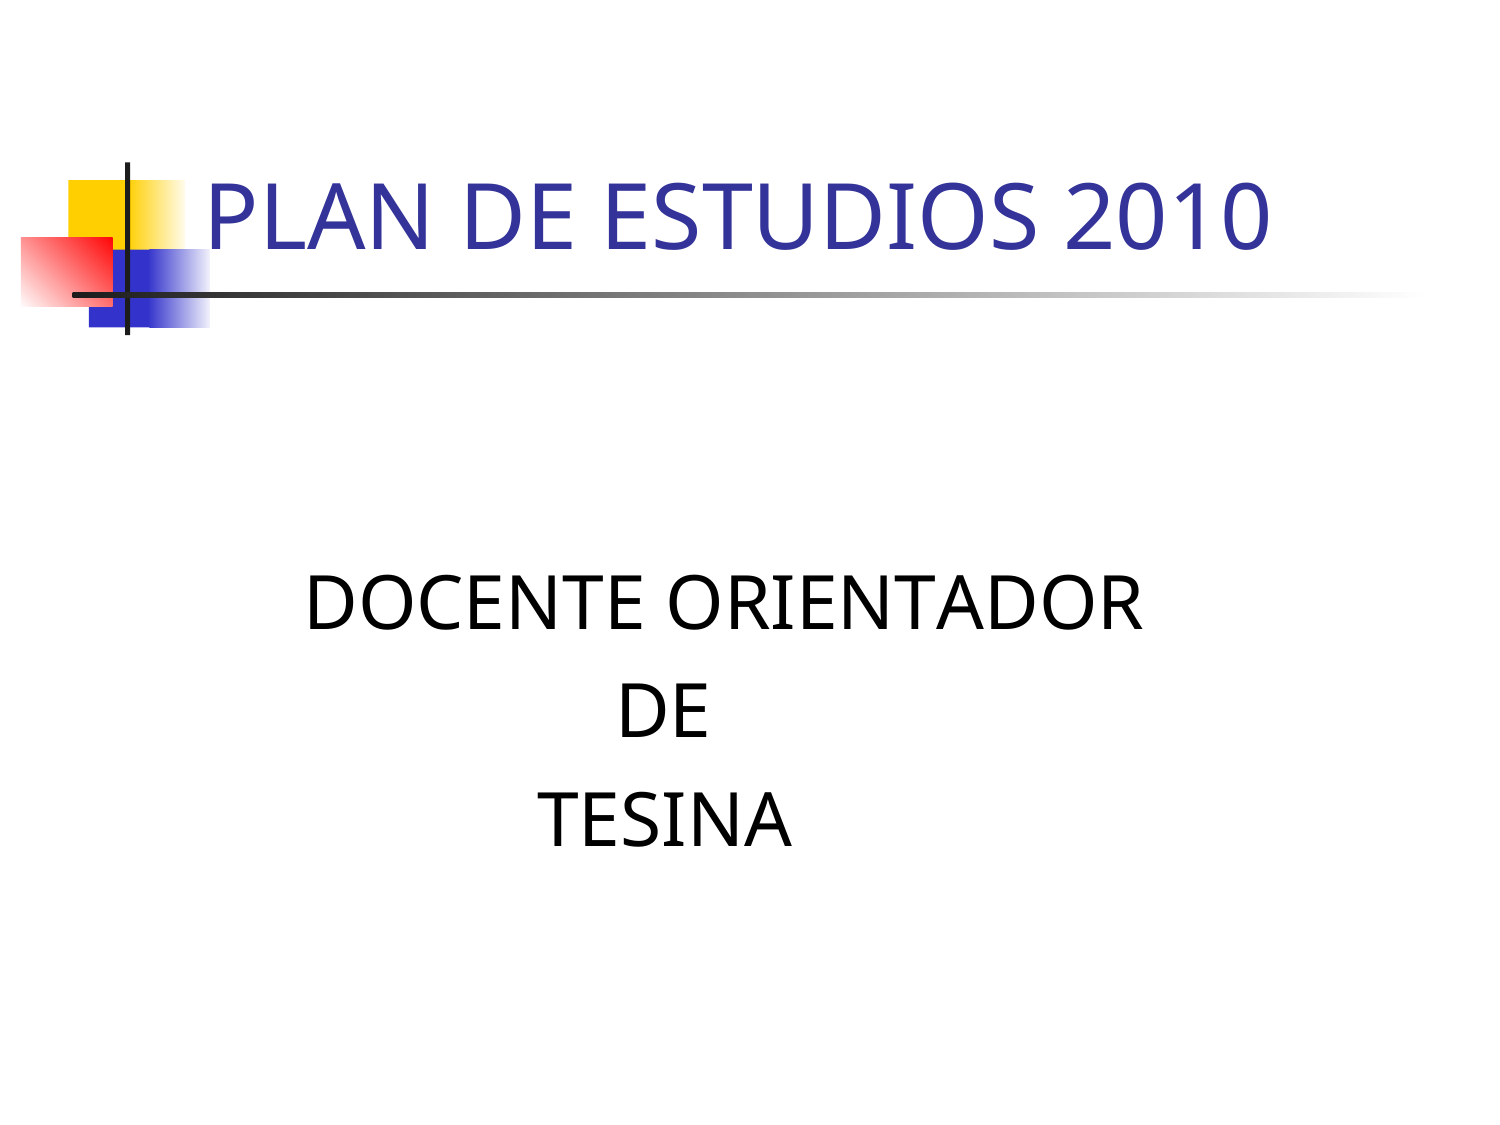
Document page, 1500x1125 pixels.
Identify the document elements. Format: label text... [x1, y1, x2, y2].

title PLAN DE ESTUDIOS 2010 [188, 35, 1468, 276]
list DOCENTE ORIENTADOR DE TESINA [112, 395, 1388, 1071]
